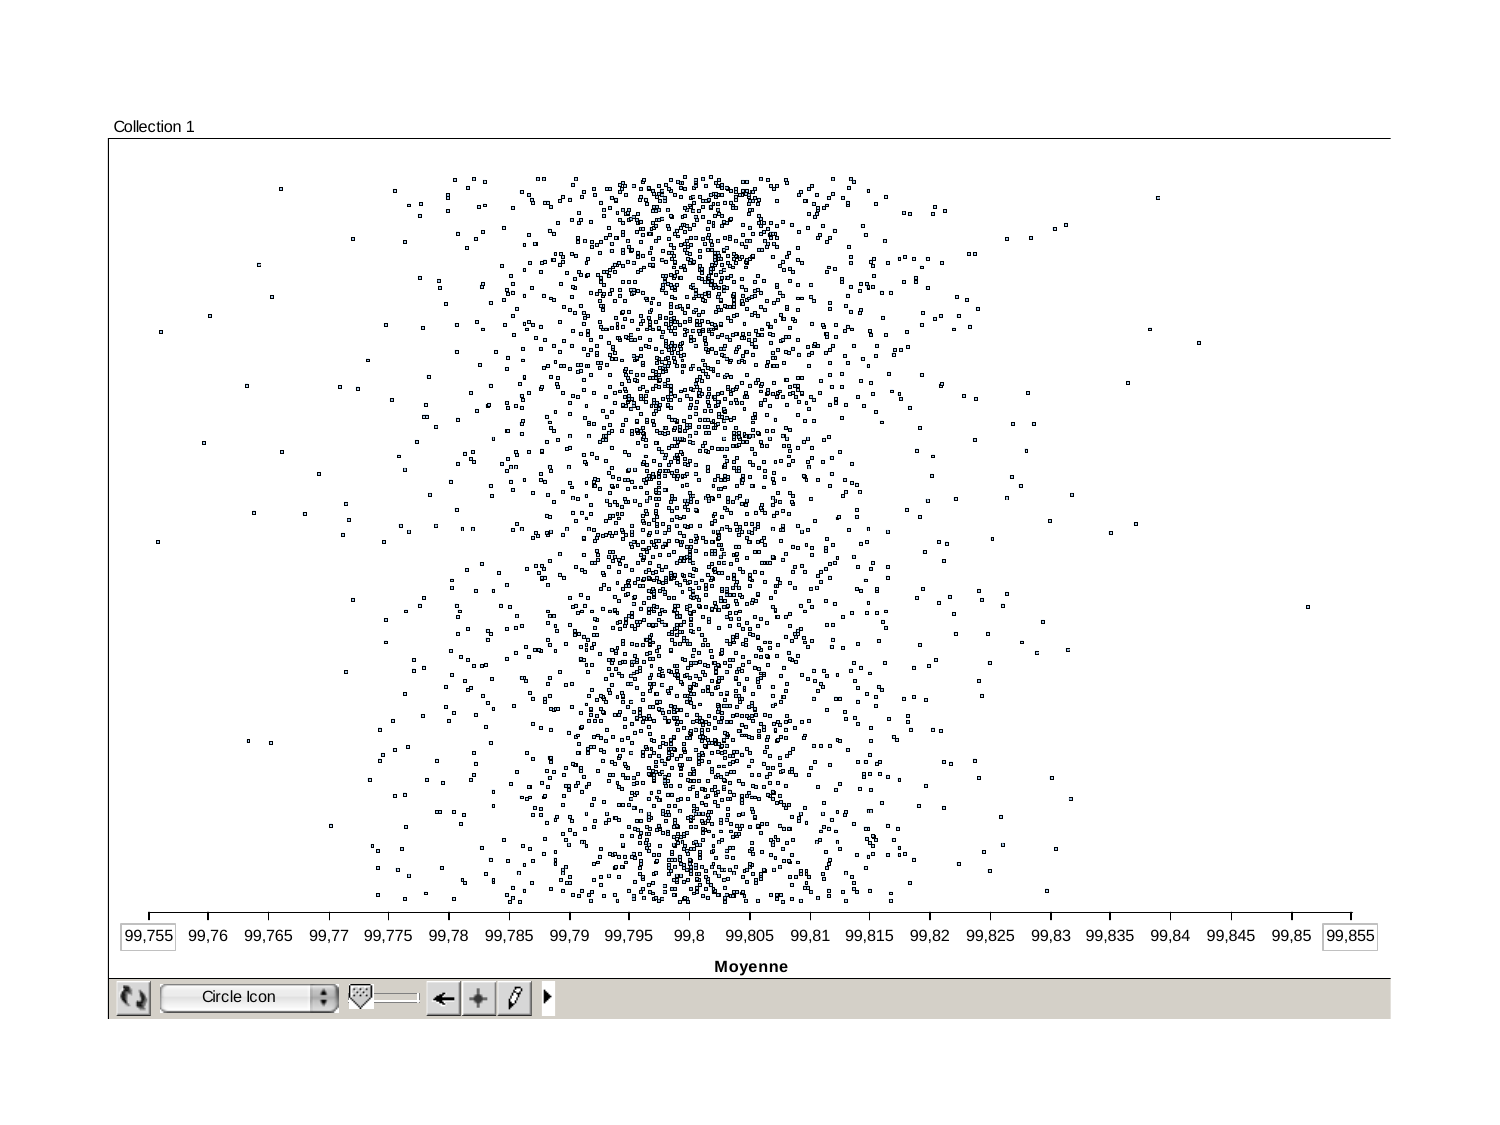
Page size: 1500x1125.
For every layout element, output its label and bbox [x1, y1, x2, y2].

picture [107, 104, 1393, 1021]
